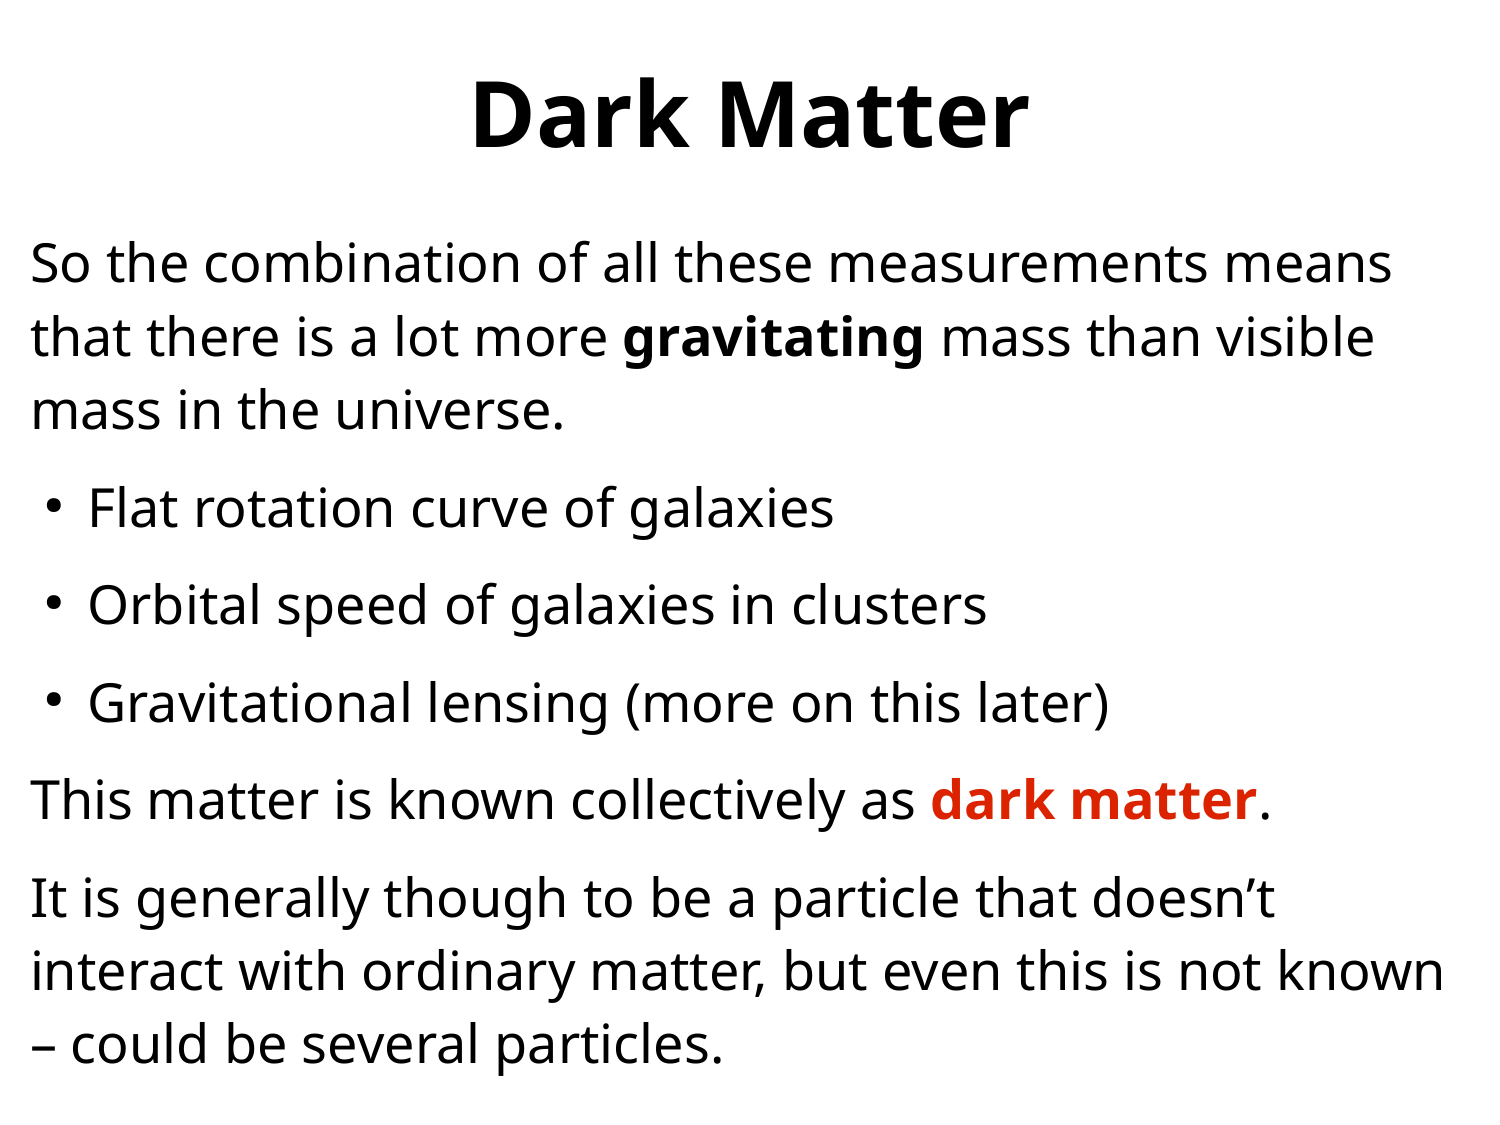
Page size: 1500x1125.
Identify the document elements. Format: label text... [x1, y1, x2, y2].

title Dark Matter [30, 58, 1471, 167]
list So the combination of all these measurements means that there is a lot more gravitating mass than visible mass in the universe. Flat rotation curve of galaxies Orbital speed of galaxies in clusters Gravitational lensing (more on this later) This matter is known collectively as dark matter. It is generally though to be a particle that doesn’t interact with ordinary matter, but even this is not known – could be several particles. [30, 224, 1471, 1096]
